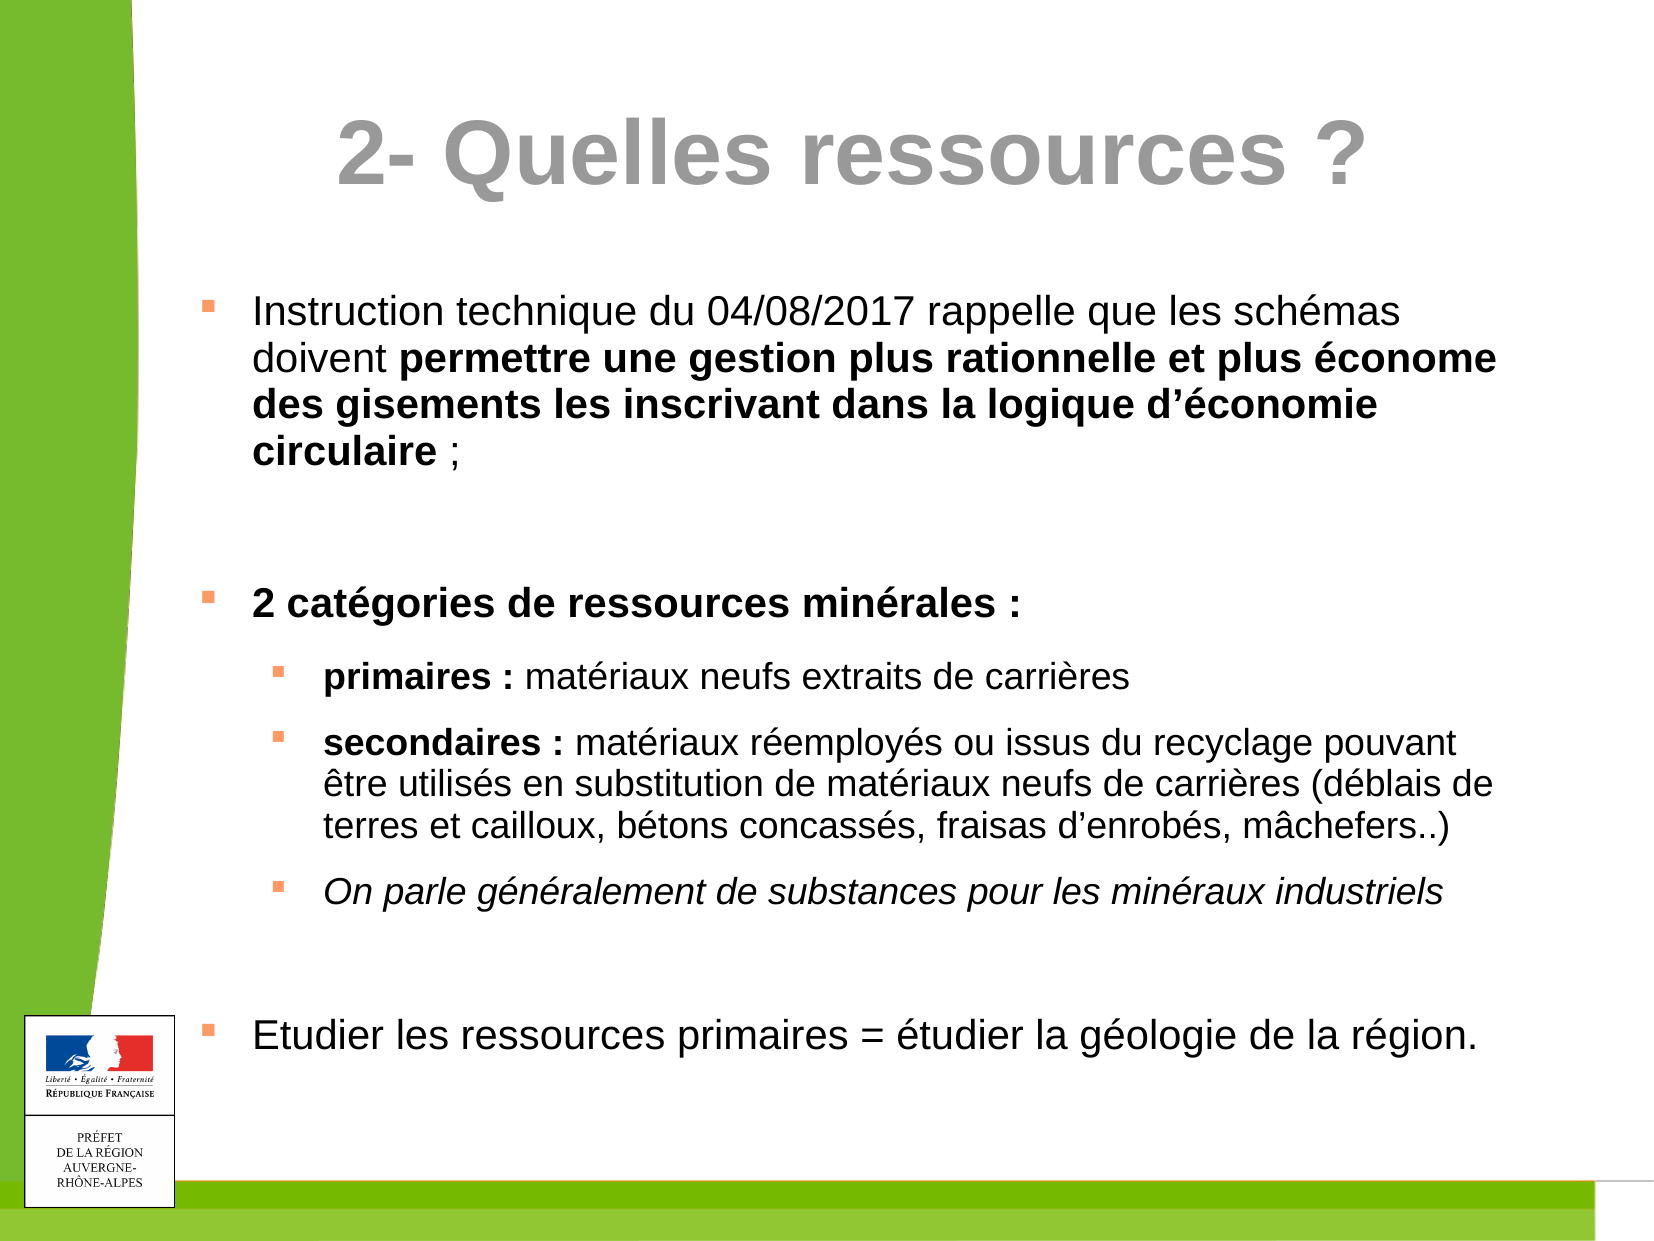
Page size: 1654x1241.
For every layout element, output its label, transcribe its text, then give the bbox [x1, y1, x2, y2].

list Instruction technique du 04/08/2017 rappelle que les schémas doivent permettre une gestion plus rationnelle et plus économe des gisements les inscrivant dans la logique d’économie circulaire ; 2 catégories de ressources minérales : primaires : matériaux neufs extraits de carrières secondaires : matériaux réemployés ou issus du recyclage pouvant être utilisés en substitution de matériaux neufs de carrières (déblais de terres et cailloux, bétons concassés, fraisas d’enrobés, mâchefers..) On parle généralement de substances pour les minéraux industriels Etudier les ressources primaires = étudier la géologie de la région. [181, 288, 1511, 1126]
picture [0, 0, 1654, 1241]
title 2- Quelles ressources ? [136, 56, 1571, 250]
